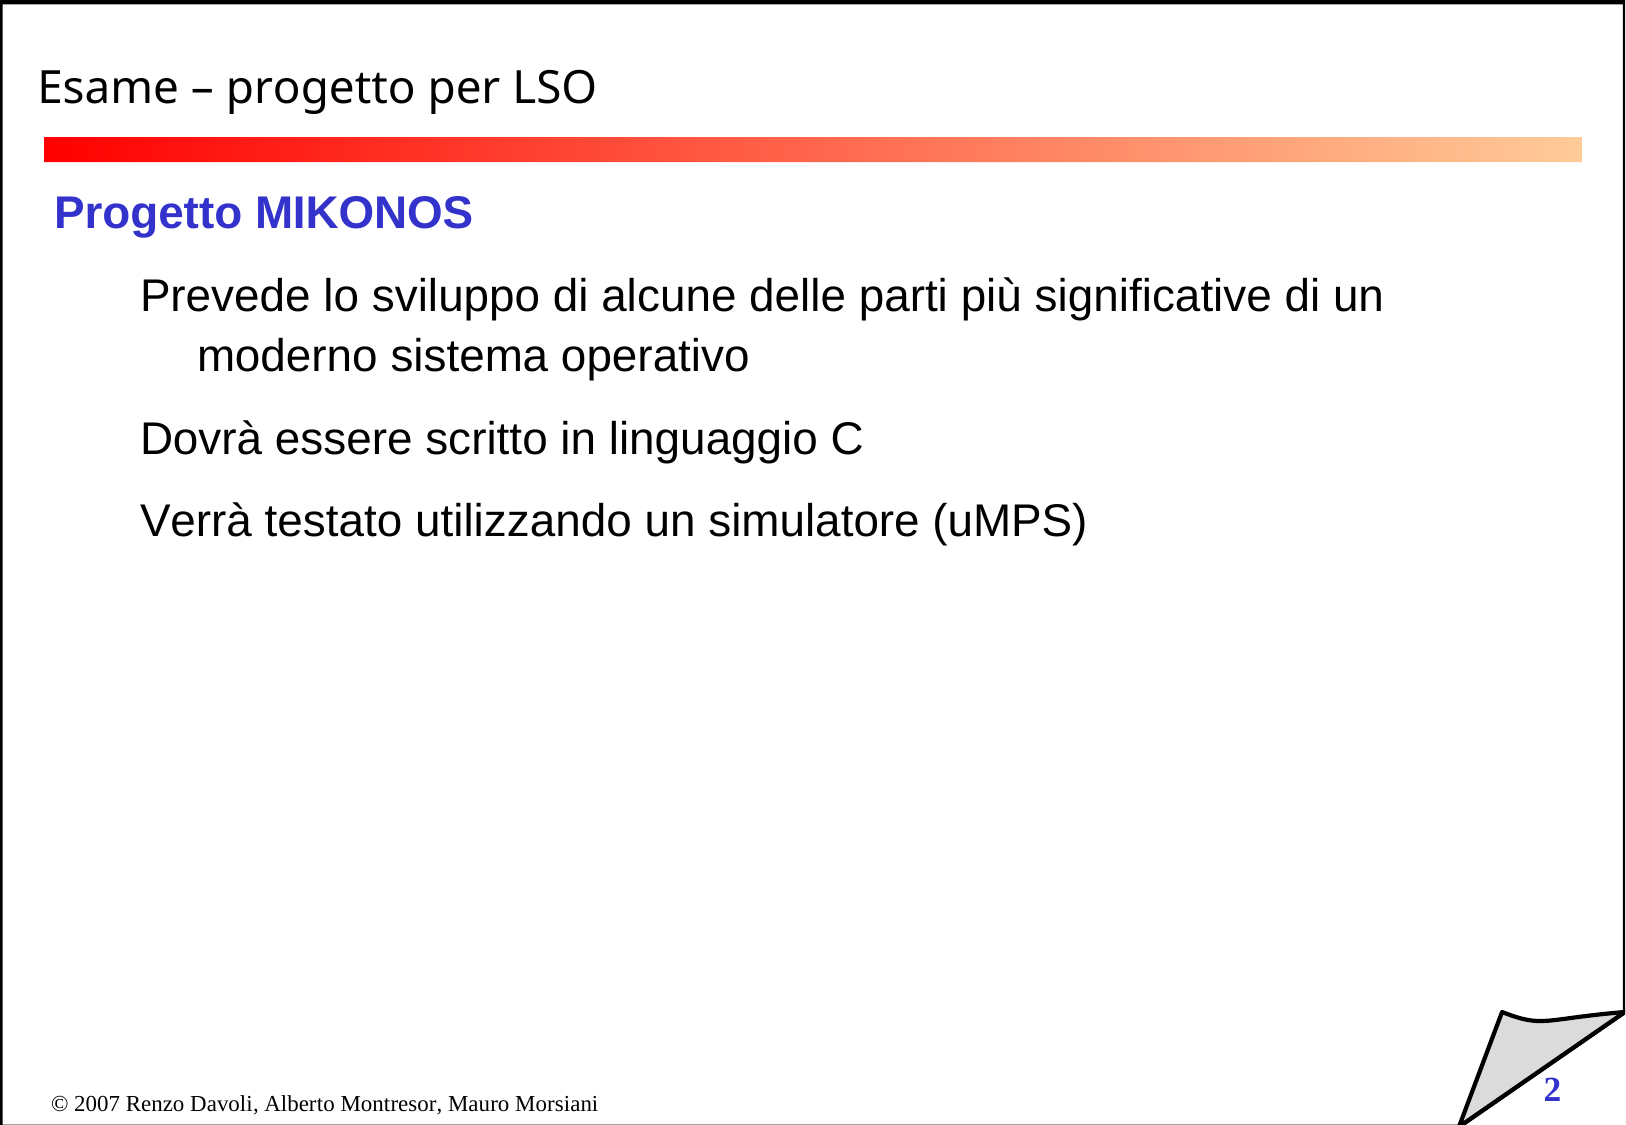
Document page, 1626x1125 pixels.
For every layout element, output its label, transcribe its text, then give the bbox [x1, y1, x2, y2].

list Progetto MIKONOS Prevede lo sviluppo di alcune delle parti più significative di un moderno sistema operativo Dovrà essere scritto in linguaggio C Verrà testato utilizzando un simulatore (uMPS) [54, 187, 1571, 836]
title Esame – progetto per LSO [37, 44, 1588, 131]
